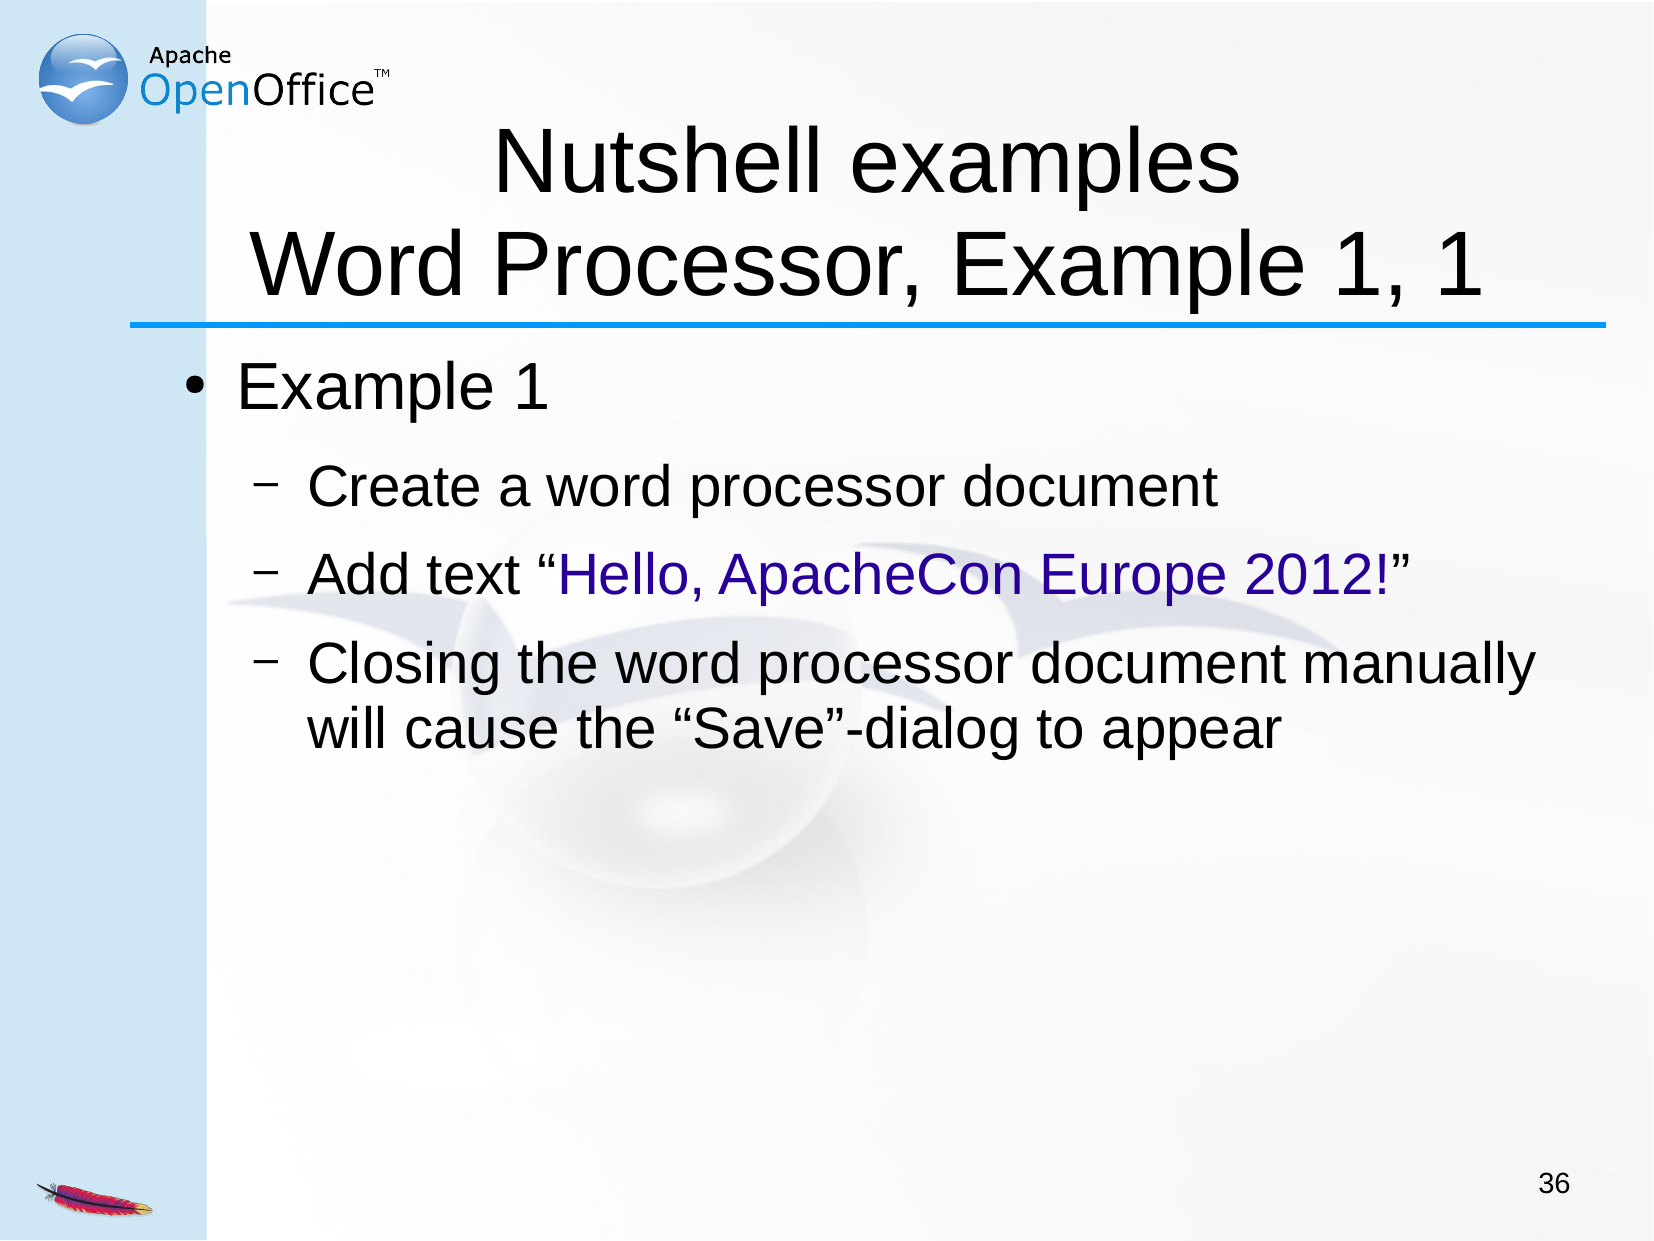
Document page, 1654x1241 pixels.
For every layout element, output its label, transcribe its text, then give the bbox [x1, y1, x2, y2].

picture [35, 1181, 154, 1219]
title Nutshell examples Word Processor, Example 1, 1 [165, 108, 1571, 316]
list Example 1 Create a word processor document Add text “Hello, ApacheCon Europe 2012!” Closing the word processor document manually will cause the “Save”-dialog to appear [165, 349, 1571, 1168]
picture [35, 2, 1654, 1241]
